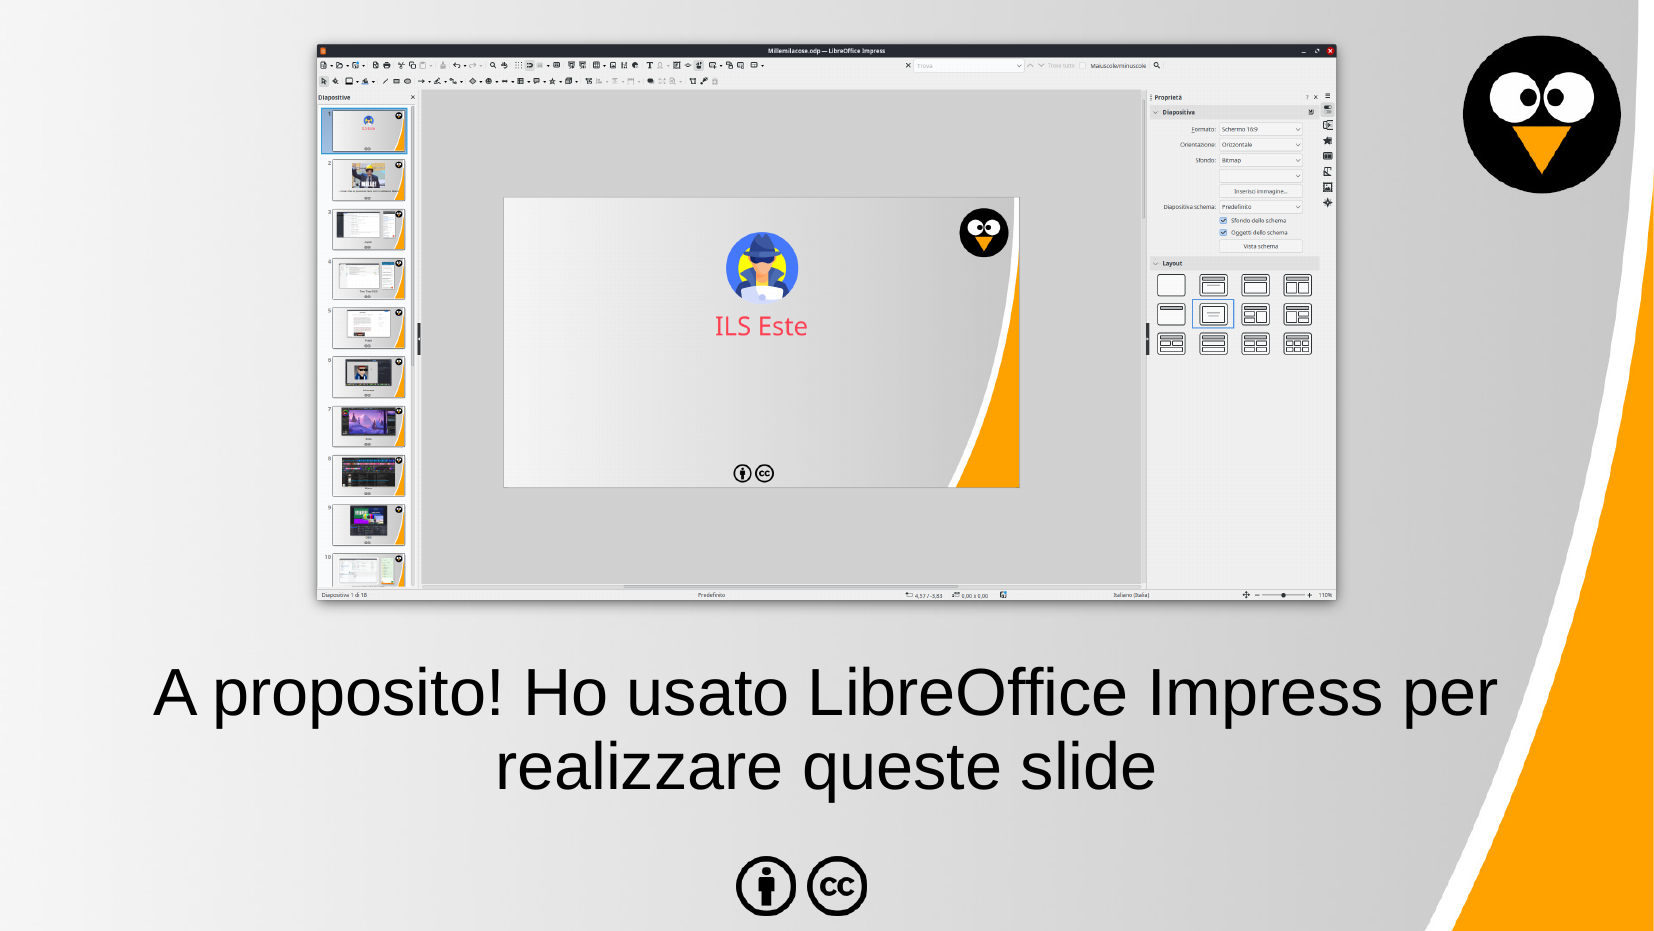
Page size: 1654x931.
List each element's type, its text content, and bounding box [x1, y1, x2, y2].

subtitle A proposito! Ho usato LibreOffice Impress per realizzare queste slide [82, 84, 1571, 805]
picture [0, 0, 1654, 931]
